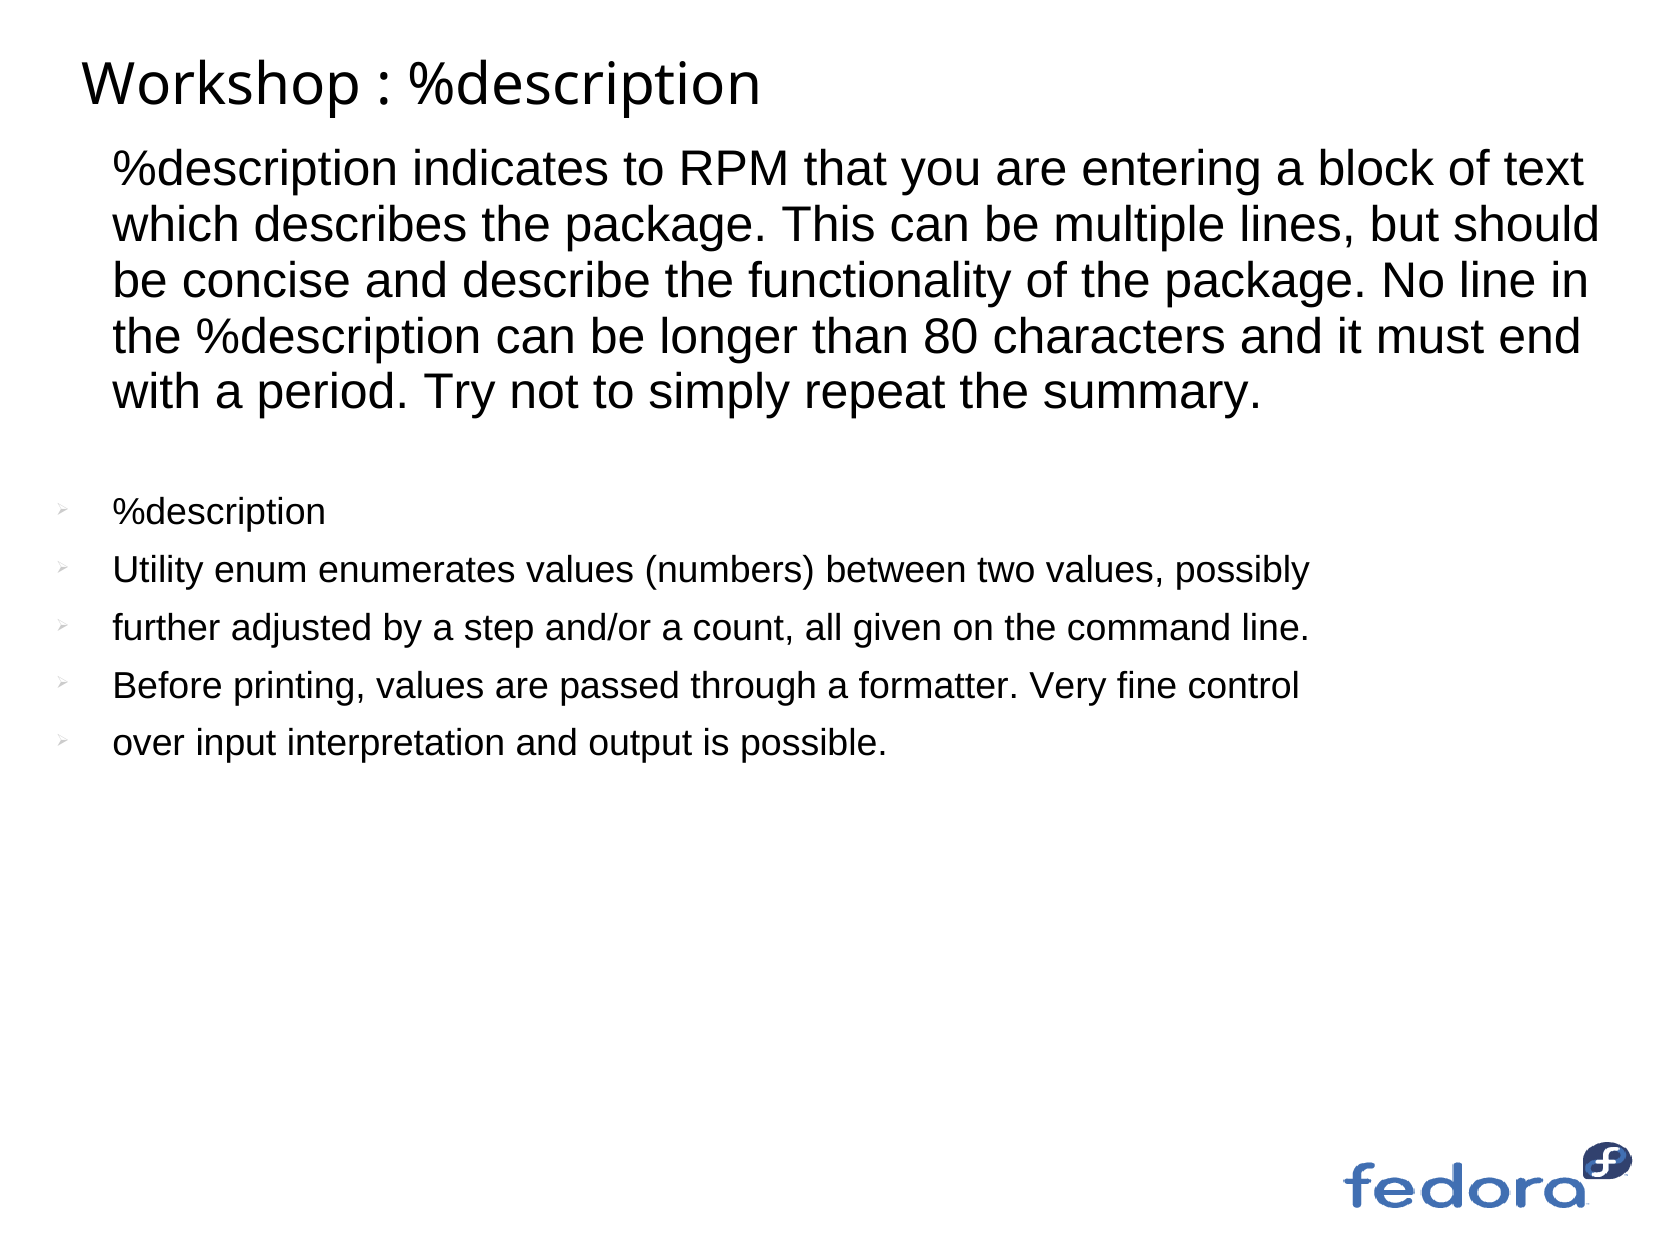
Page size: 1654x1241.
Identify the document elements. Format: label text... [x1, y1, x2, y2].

title Workshop : %description [81, 23, 1513, 140]
picture [1332, 1124, 1651, 1227]
list %description indicates to RPM that you are entering a block of text which describes the package. This can be multiple lines, but should be concise and describe the functionality of the package. No line in the %description can be longer than 80 characters and it must end with a period. Try not to simply repeat the summary. %description Utility enum enumerates values (numbers) between two values, possibly further adjusted by a step and/or a count, all given on the command line. Before printing, values are passed through a formatter. Very fine control over input interpretation and output is possible. [0, 140, 1625, 1049]
